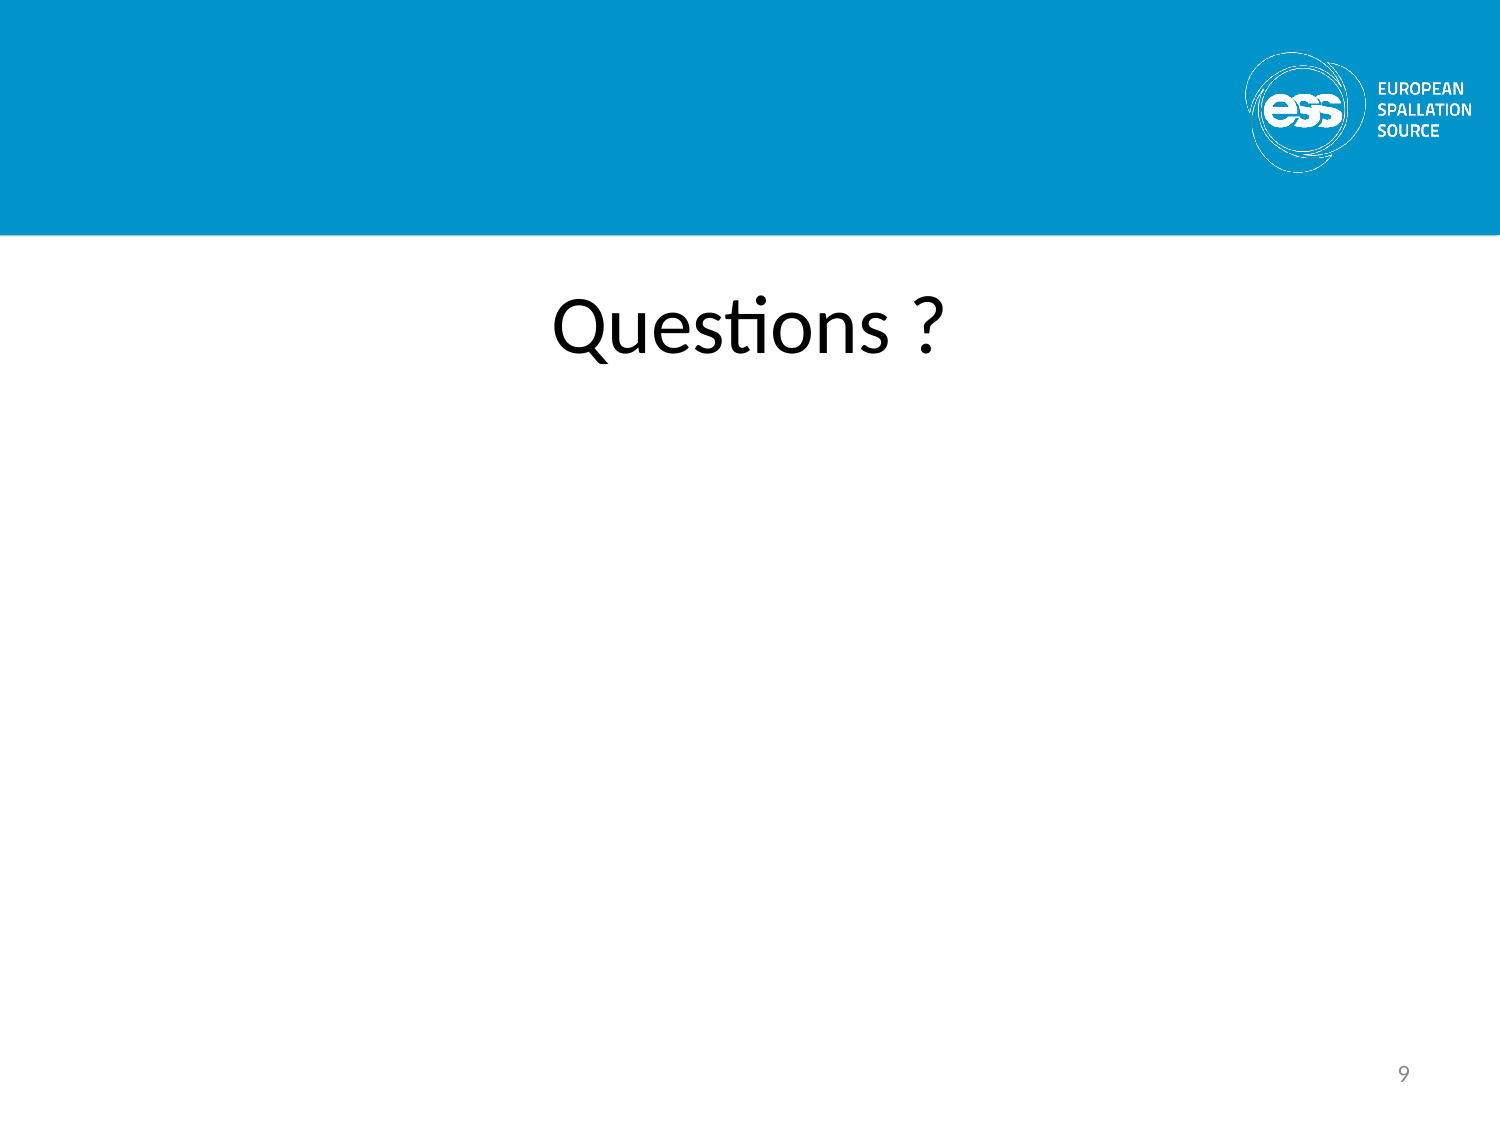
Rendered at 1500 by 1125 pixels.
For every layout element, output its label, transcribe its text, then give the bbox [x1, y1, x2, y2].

text_box Questions ? [74, 262, 1425, 1005]
picture [1379, 83, 1385, 94]
text_box <number> [1074, 1042, 1425, 1103]
picture [1409, 104, 1415, 115]
picture [1418, 104, 1423, 115]
picture [1432, 125, 1438, 136]
picture [1264, 94, 1342, 127]
picture [1398, 109, 1406, 115]
picture [1443, 86, 1450, 93]
picture [1389, 104, 1393, 115]
picture [1423, 83, 1430, 94]
picture [1422, 125, 1428, 134]
picture [1454, 83, 1458, 94]
picture [1400, 83, 1407, 94]
picture [1436, 104, 1444, 115]
